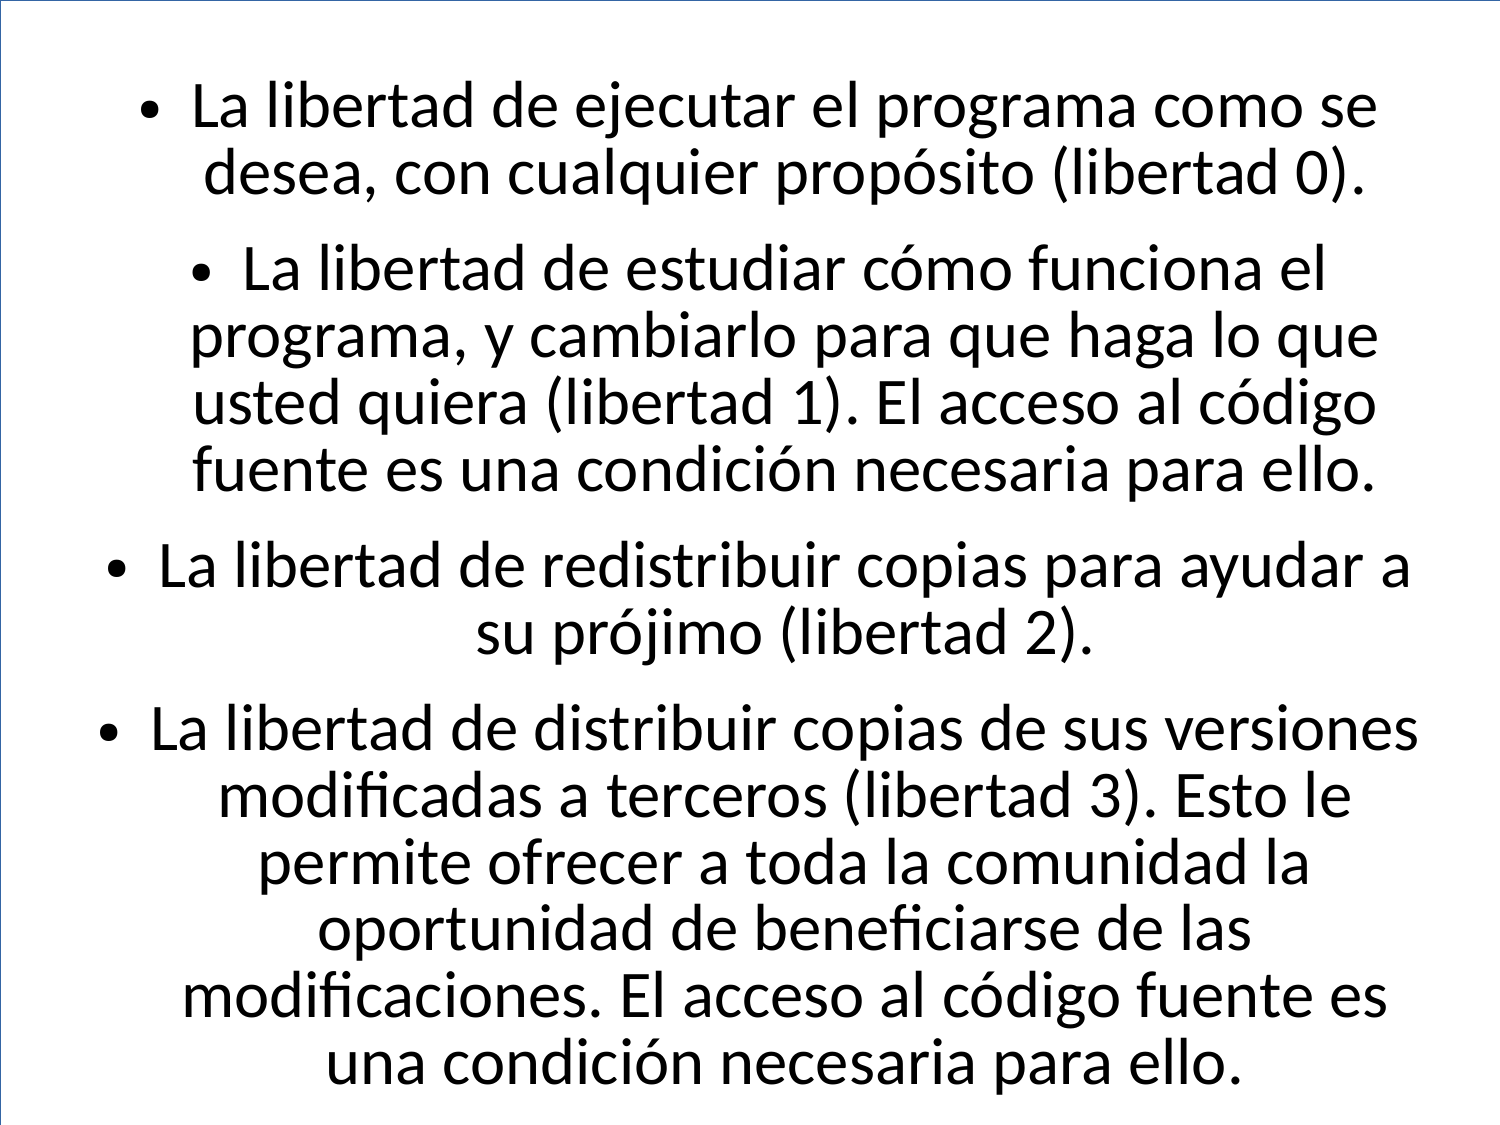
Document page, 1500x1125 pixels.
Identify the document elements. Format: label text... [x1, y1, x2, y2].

text_box [0, 0, 1500, 1125]
list La libertad de ejecutar el programa como se desea, con cualquier propósito (libertad 0). La libertad de estudiar cómo funciona el programa, y cambiarlo para que haga lo que usted quiera (libertad 1). El acceso al código fuente es una condición necesaria para ello. La libertad de redistribuir copias para ayudar a su prójimo (libertad 2). La libertad de distribuir copias de sus versiones modificadas a terceros (libertad 3). Esto le permite ofrecer a toda la comunidad la oportunidad de beneficiarse de las modificaciones. El acceso al código fuente es una condición necesaria para ello. [75, 263, 1425, 916]
